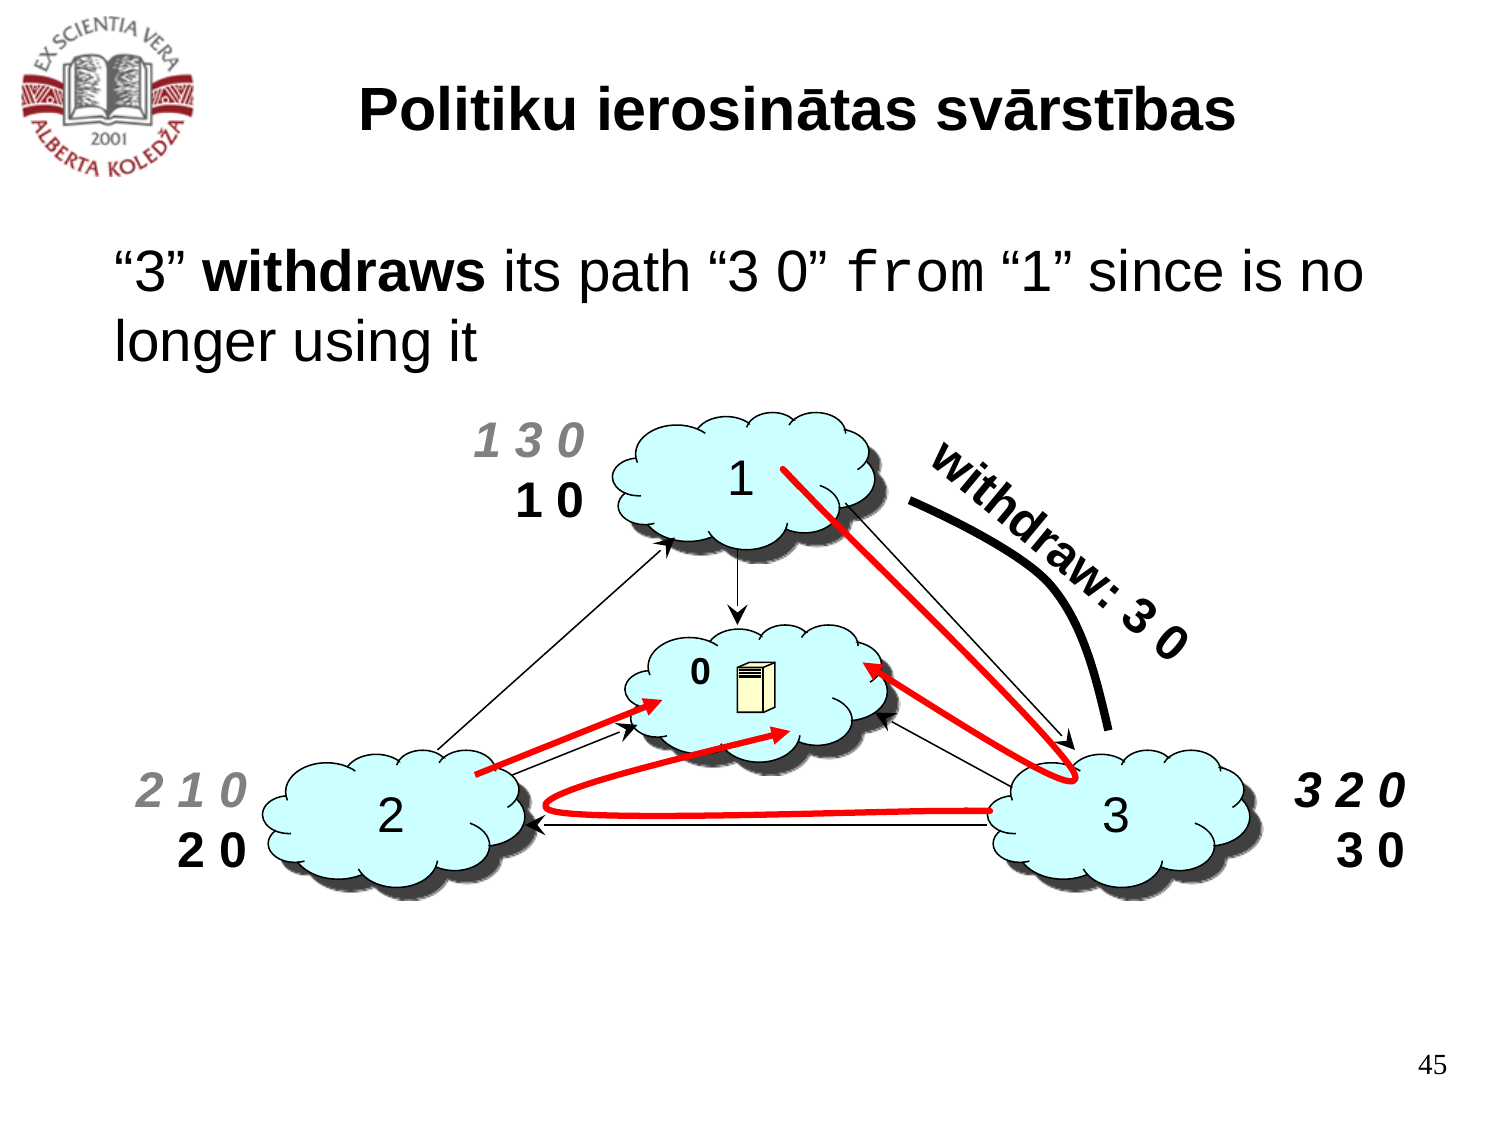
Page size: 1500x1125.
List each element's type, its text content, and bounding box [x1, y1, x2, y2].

text_box 3 [1087, 774, 1146, 851]
picture [21, 163, 194, 177]
text_box [987, 750, 1250, 888]
picture [21, 16, 194, 49]
text_box 1 3 0 1 0 [458, 399, 600, 536]
text_box 2 1 0 2 0 [120, 749, 262, 886]
text_box “3” withdraws its path “3 0” from “1” since is no longer using it [99, 224, 1413, 381]
text_box [624, 624, 888, 763]
text_box [262, 750, 525, 888]
text_box 1 [712, 437, 771, 513]
text_box <skaitlis> [1312, 1037, 1463, 1101]
text_box 3 2 0 3 0 [1279, 749, 1421, 886]
text_box withdraw: 3 0 [904, 408, 1220, 689]
text_box [612, 412, 875, 550]
text_box [1038, 762, 1071, 778]
text_box 0 [675, 639, 726, 701]
text_box 2 [362, 774, 421, 851]
title Politiku ierosinātas svārstības [0, 49, 1500, 163]
